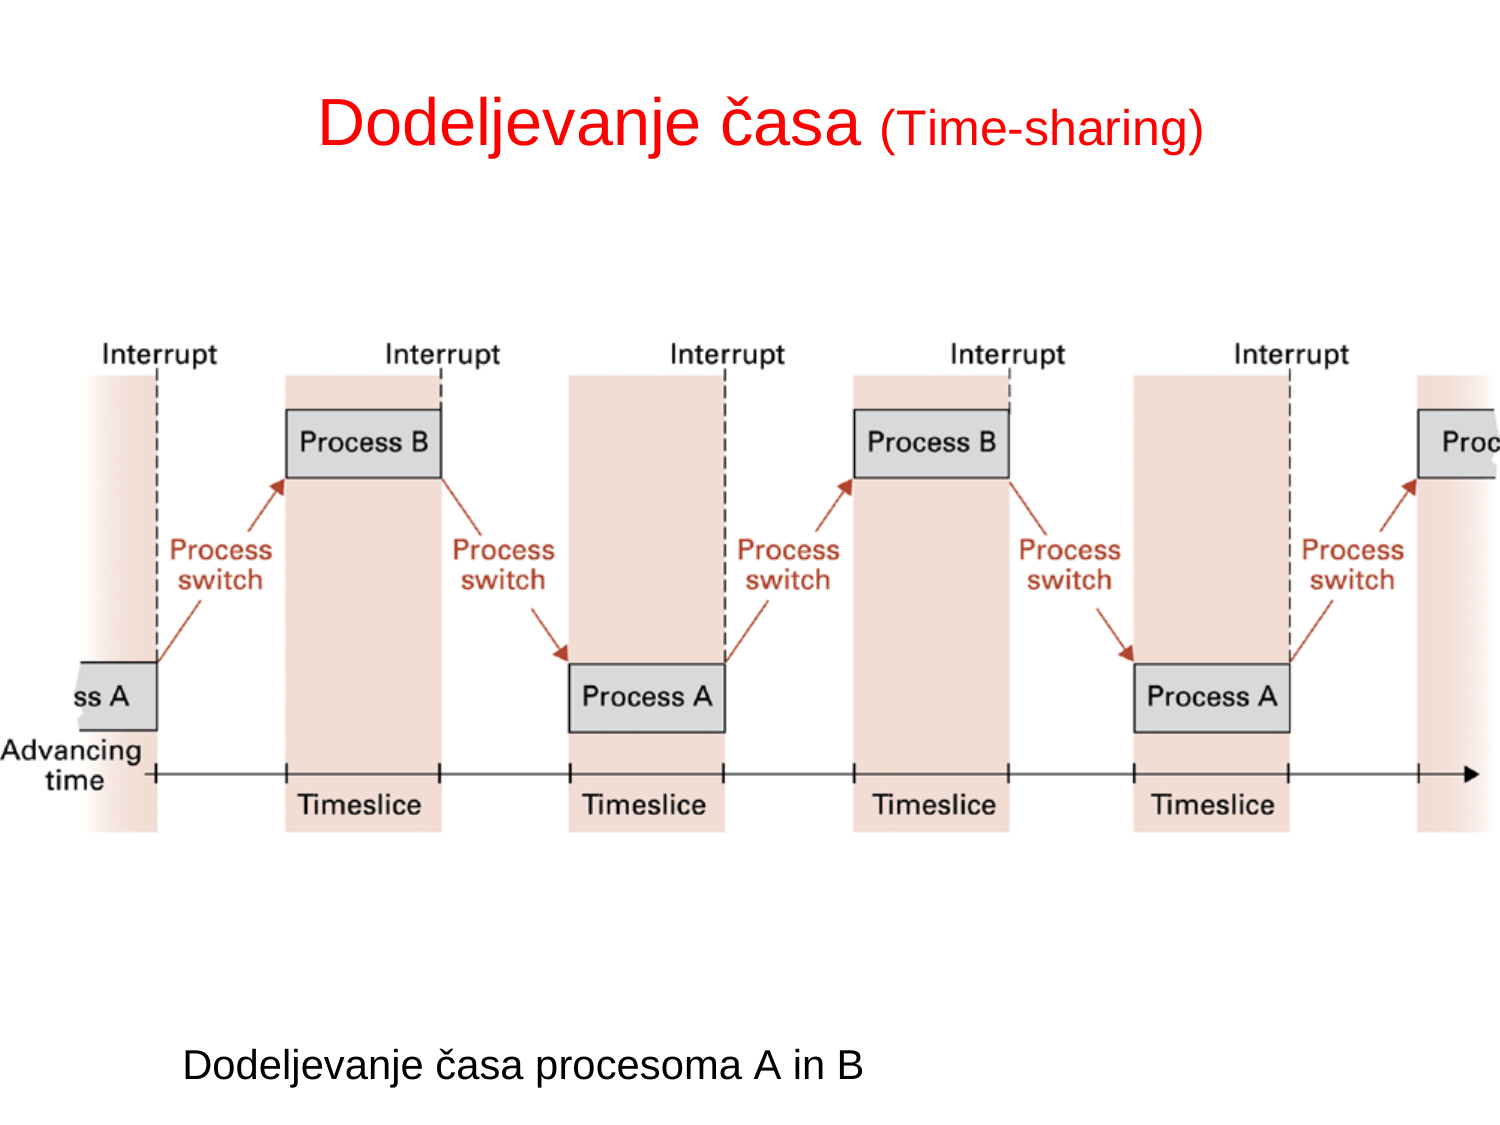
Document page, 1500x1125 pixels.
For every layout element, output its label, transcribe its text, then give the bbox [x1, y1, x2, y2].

title Dodeljevanje časa (Time-sharing) [86, 71, 1436, 167]
picture [0, 337, 1500, 839]
text_box Dodeljevanje časa procesoma A in B [167, 1030, 880, 1096]
